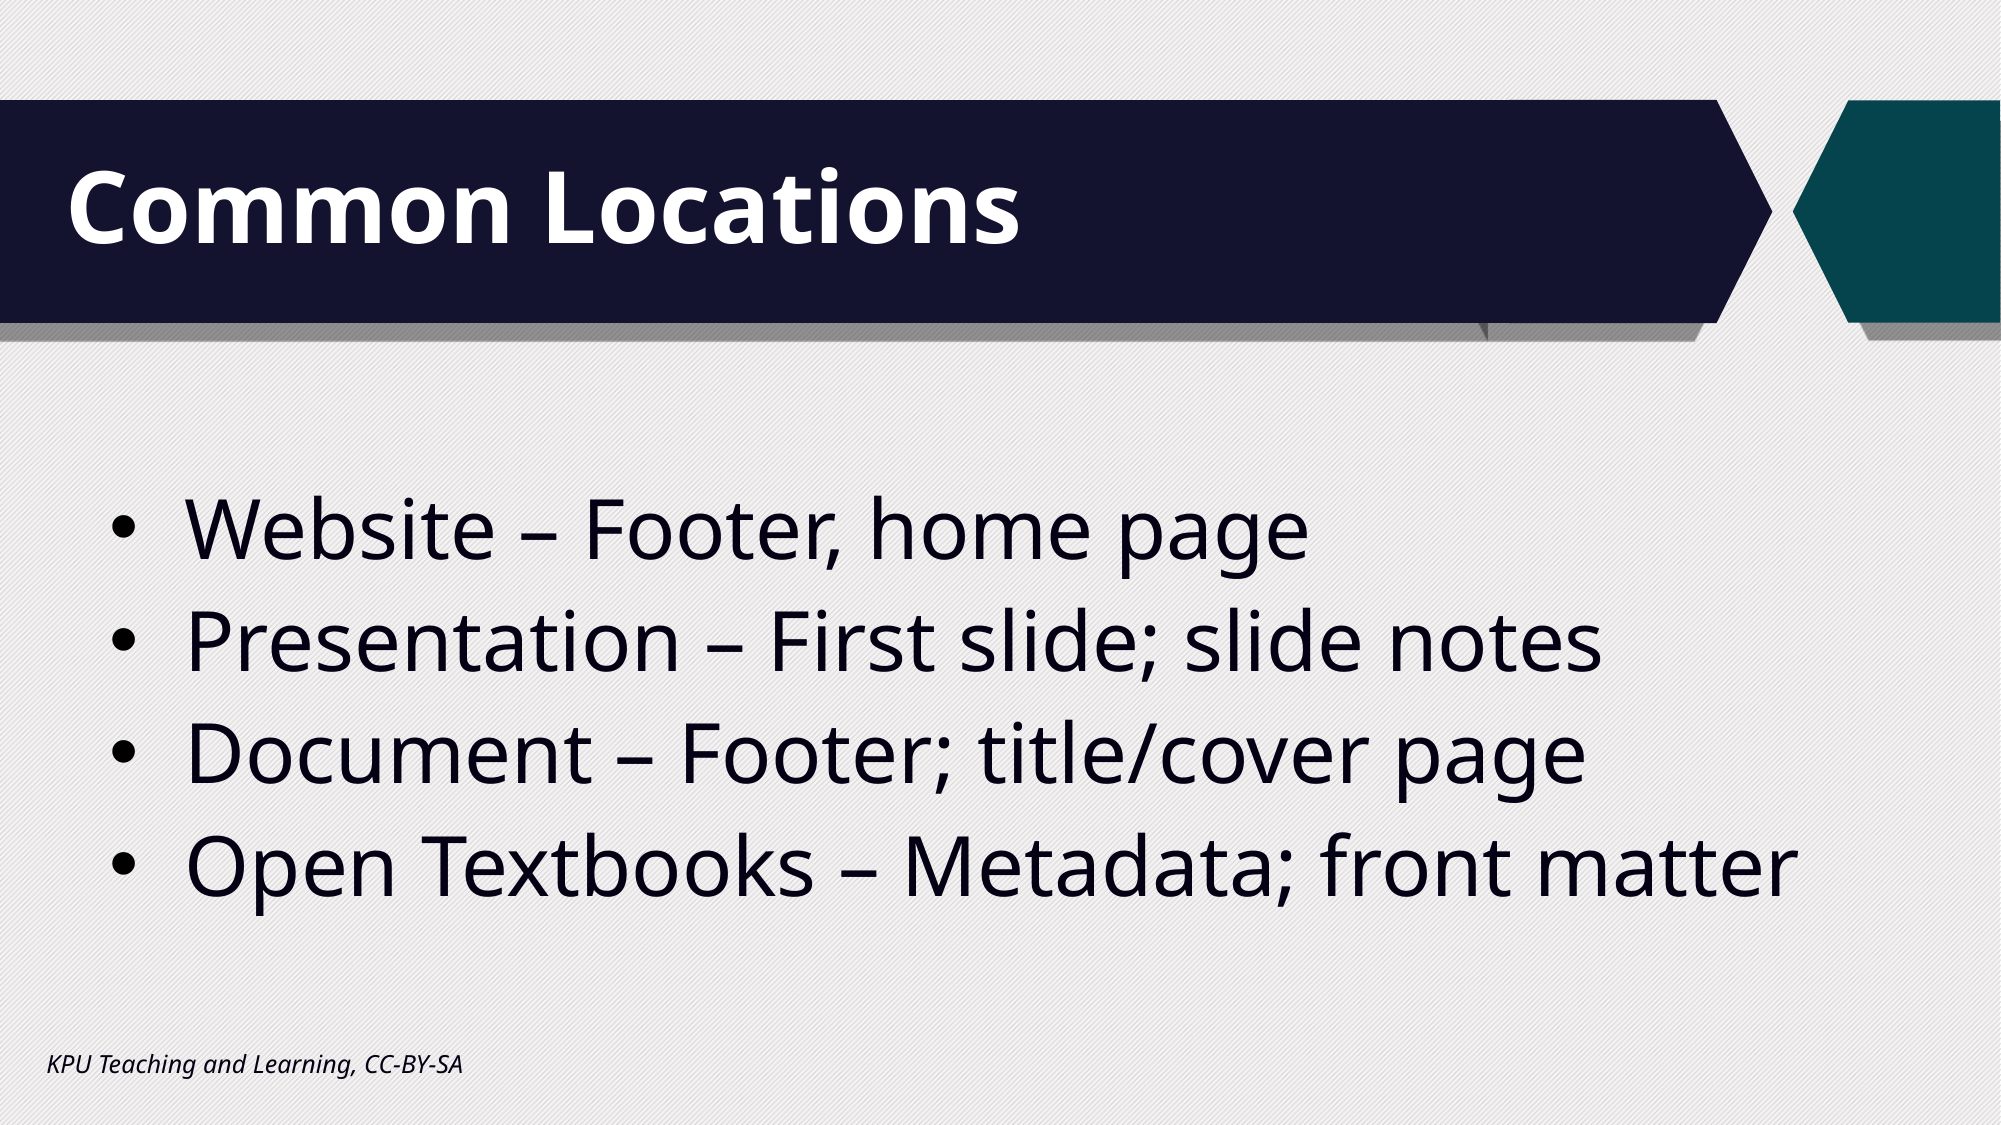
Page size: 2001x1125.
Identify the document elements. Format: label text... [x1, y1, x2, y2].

text_box KPU Teaching and Learning, CC-BY-SA [31, 1033, 1159, 1094]
list Website – Footer, home page Presentation – First slide; slide notes Document – Footer; title/cover page Open Textbooks – Metadata; front matter [94, 388, 1906, 1000]
title Common Locations [50, 122, 1689, 300]
